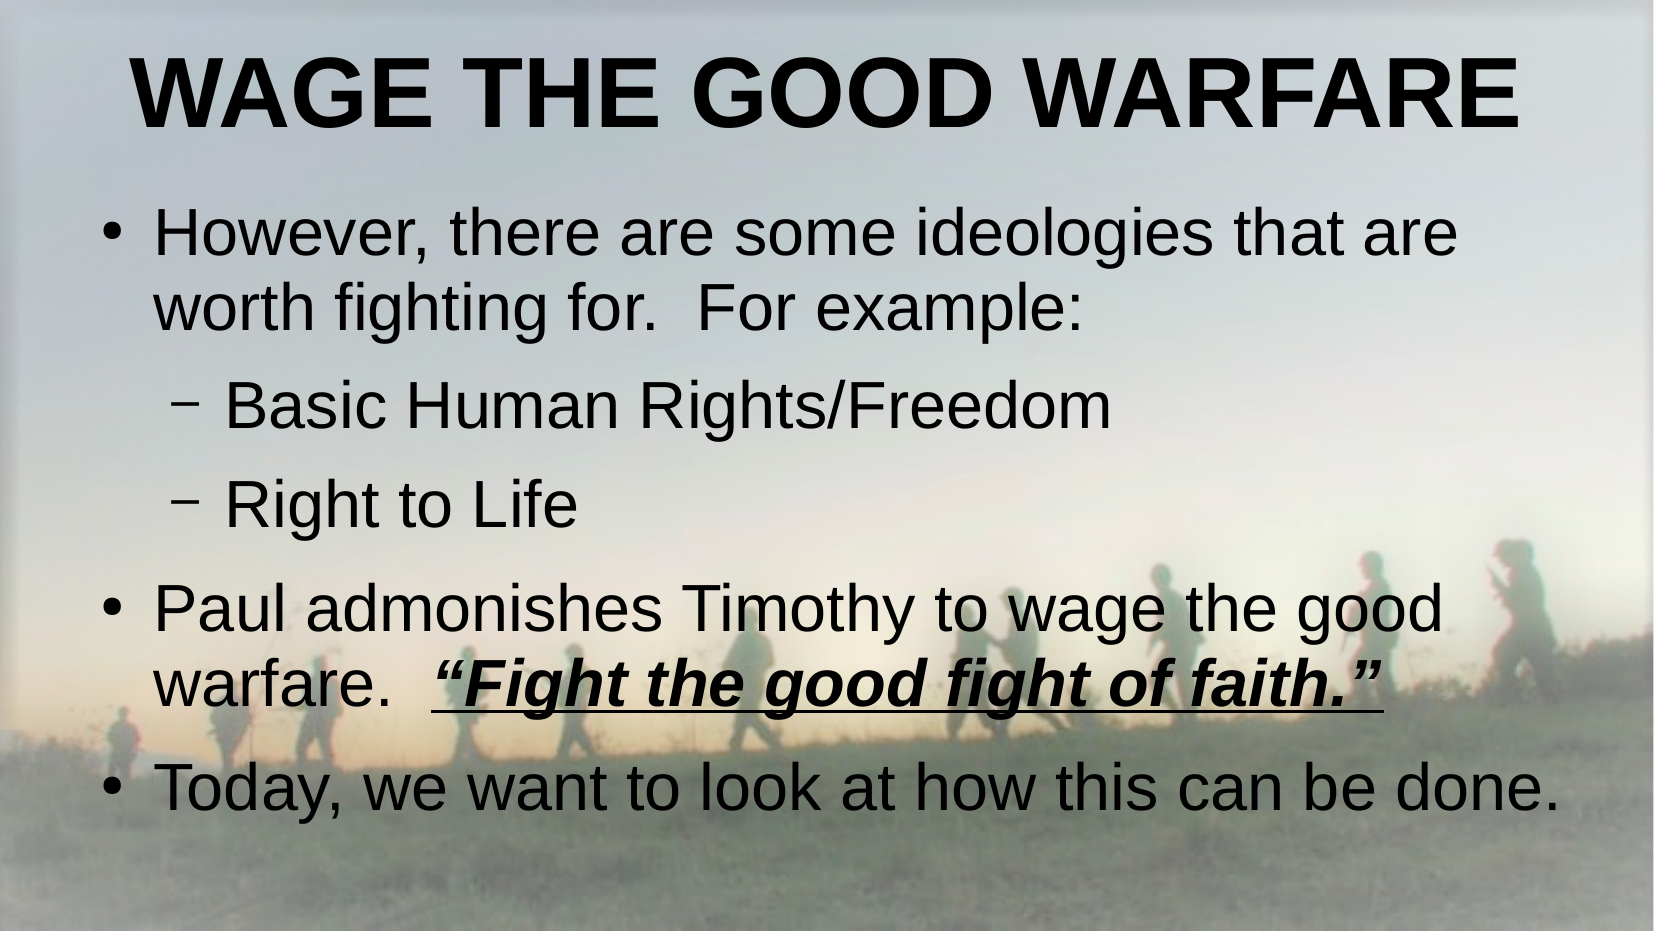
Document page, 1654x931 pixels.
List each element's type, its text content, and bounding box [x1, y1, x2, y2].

title WAGE THE GOOD WARFARE [82, 15, 1571, 171]
picture [0, 0, 1654, 931]
list However, there are some ideologies that are worth fighting for. For example: Basic Human Rights/Freedom Right to Life Paul admonishes Timothy to wage the good warfare. “Fight the good fight of faith.” Today, we want to look at how this can be done. [82, 195, 1571, 901]
